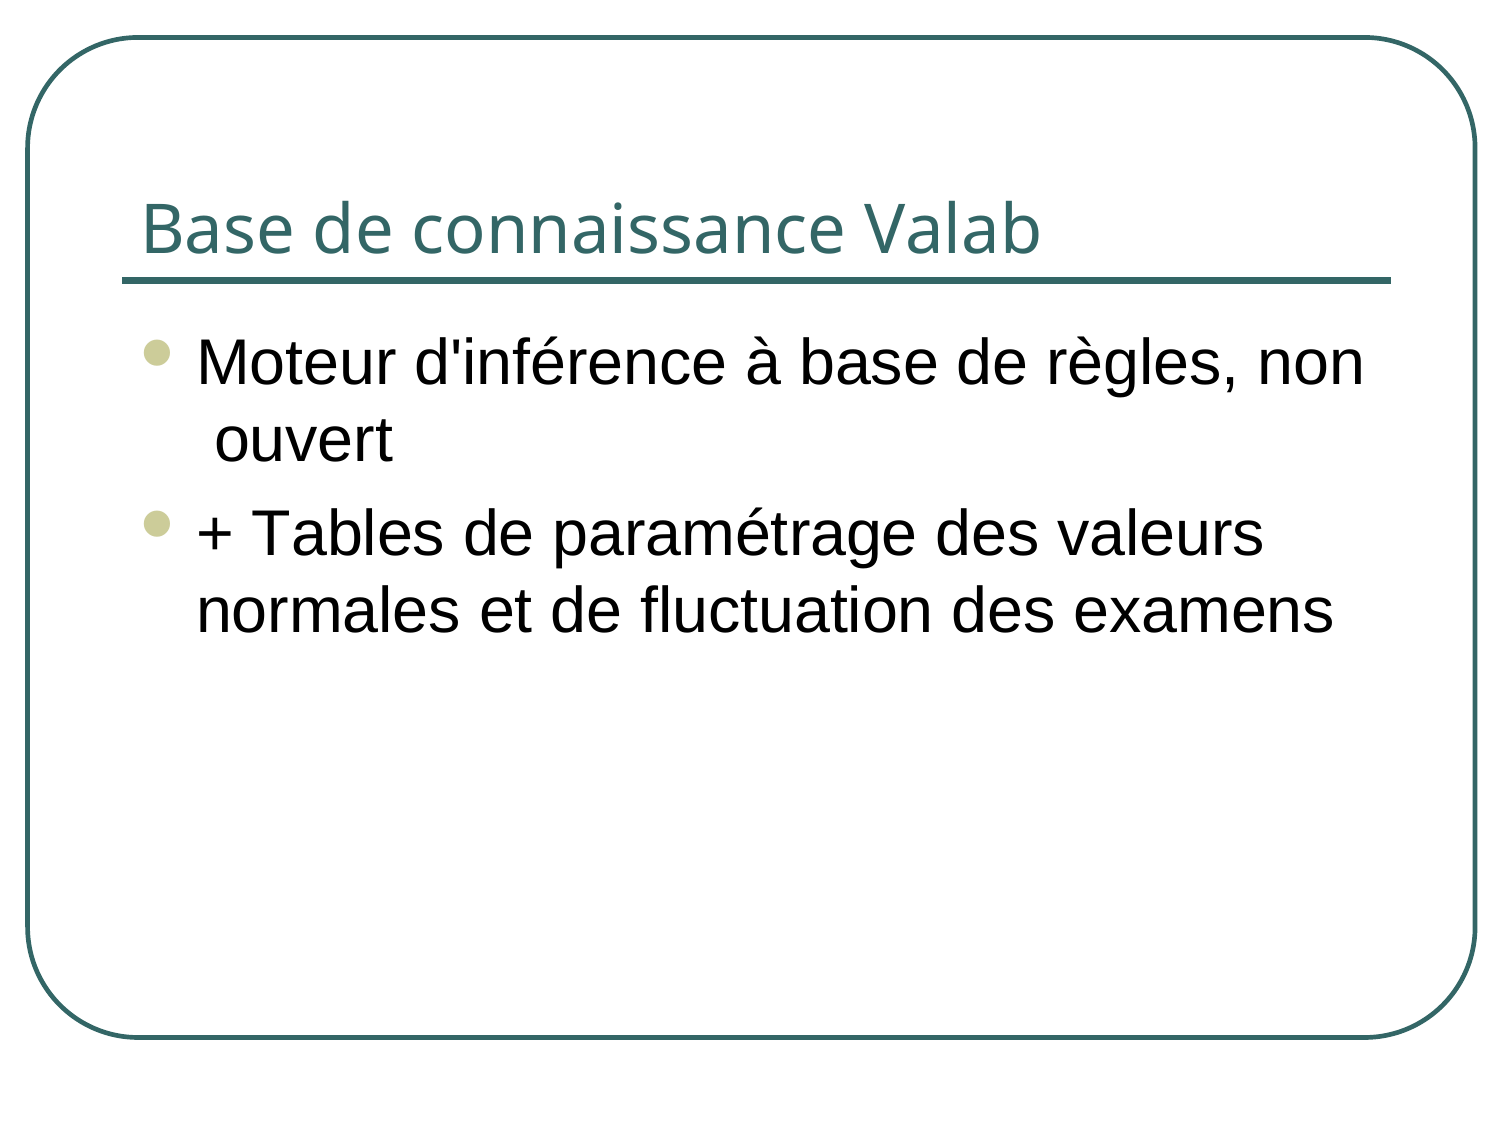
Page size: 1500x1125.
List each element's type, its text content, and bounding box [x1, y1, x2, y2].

list Moteur d'inférence à base de règles, non ouvert + Tables de paramétrage des valeurs normales et de fluctuation des examens [125, 312, 1388, 976]
title Base de connaissance Valab [125, 87, 1388, 275]
